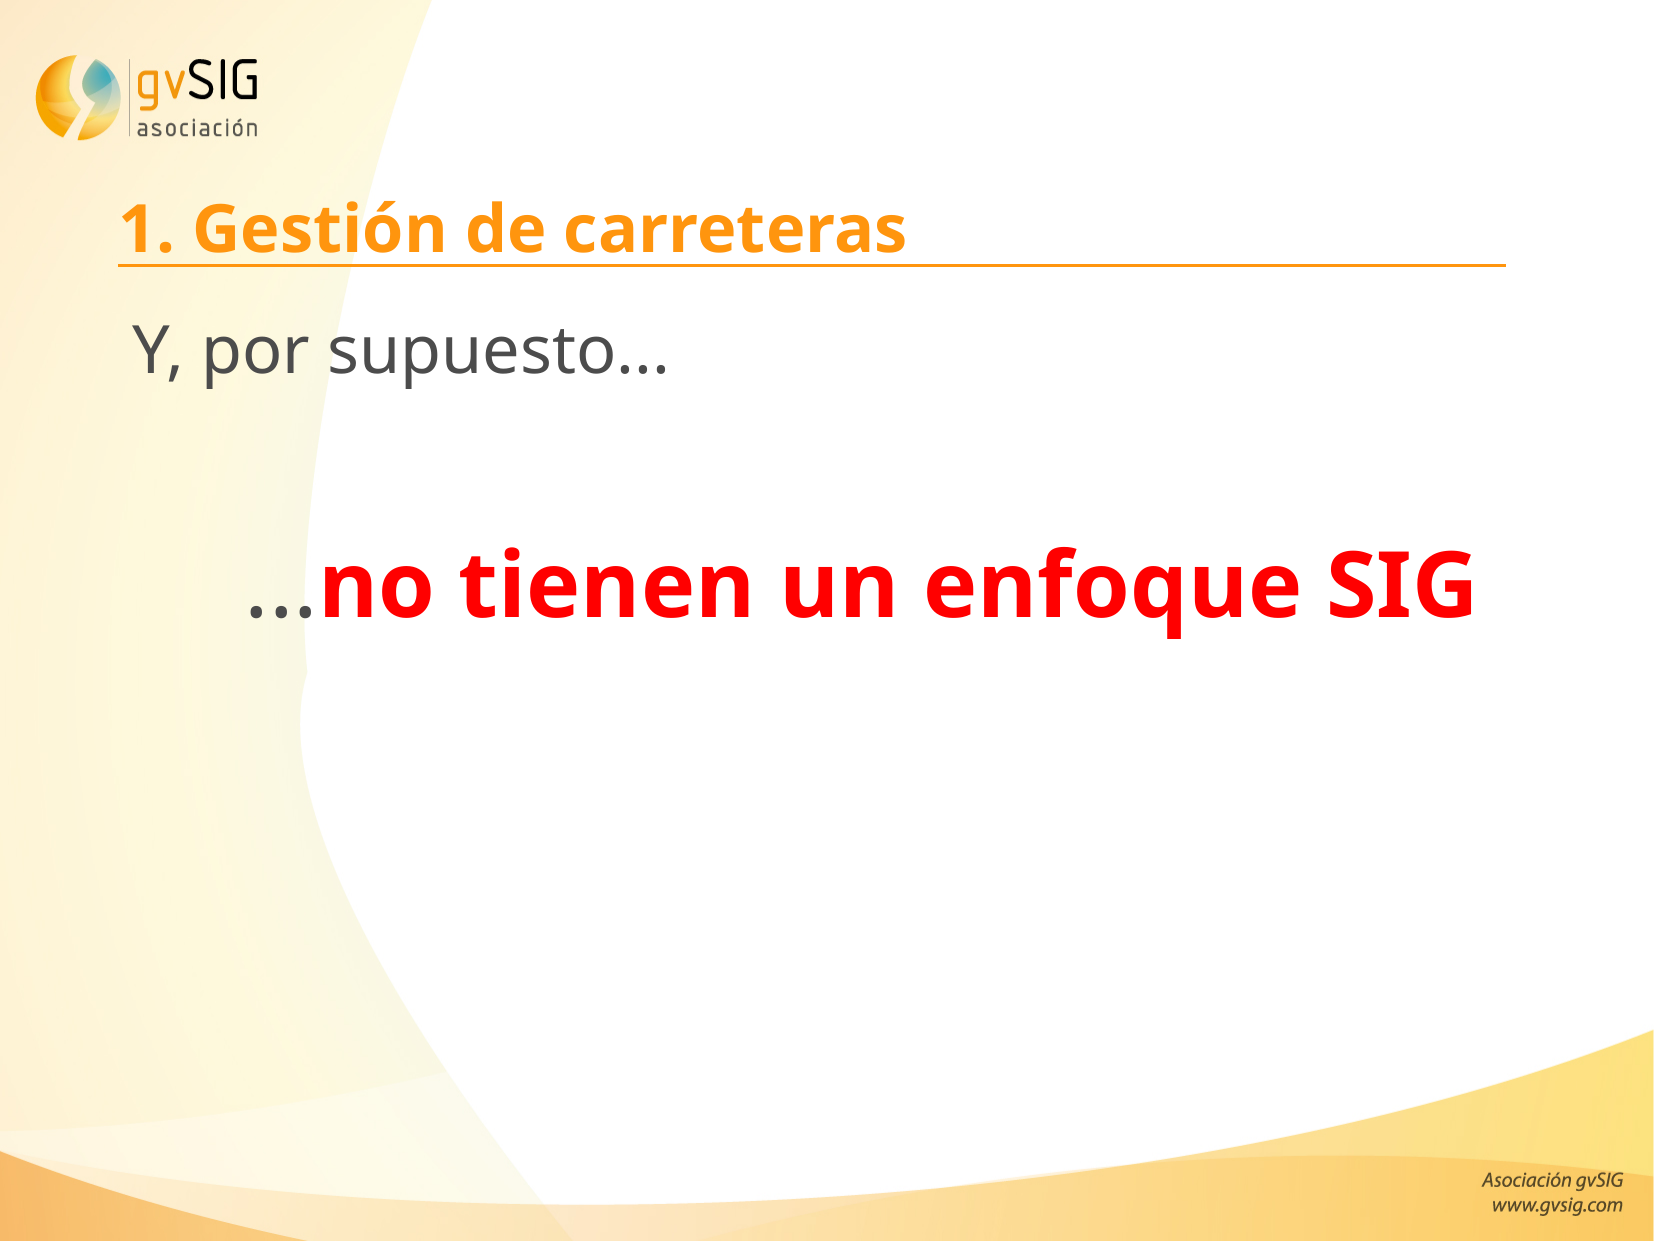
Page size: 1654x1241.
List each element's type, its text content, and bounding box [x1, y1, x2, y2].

picture [0, 0, 1654, 1241]
title 1. Gestión de carreteras [118, 177, 1607, 276]
text_box Y, por supuesto... ...no tienen un enfoque SIG [100, 295, 1625, 975]
